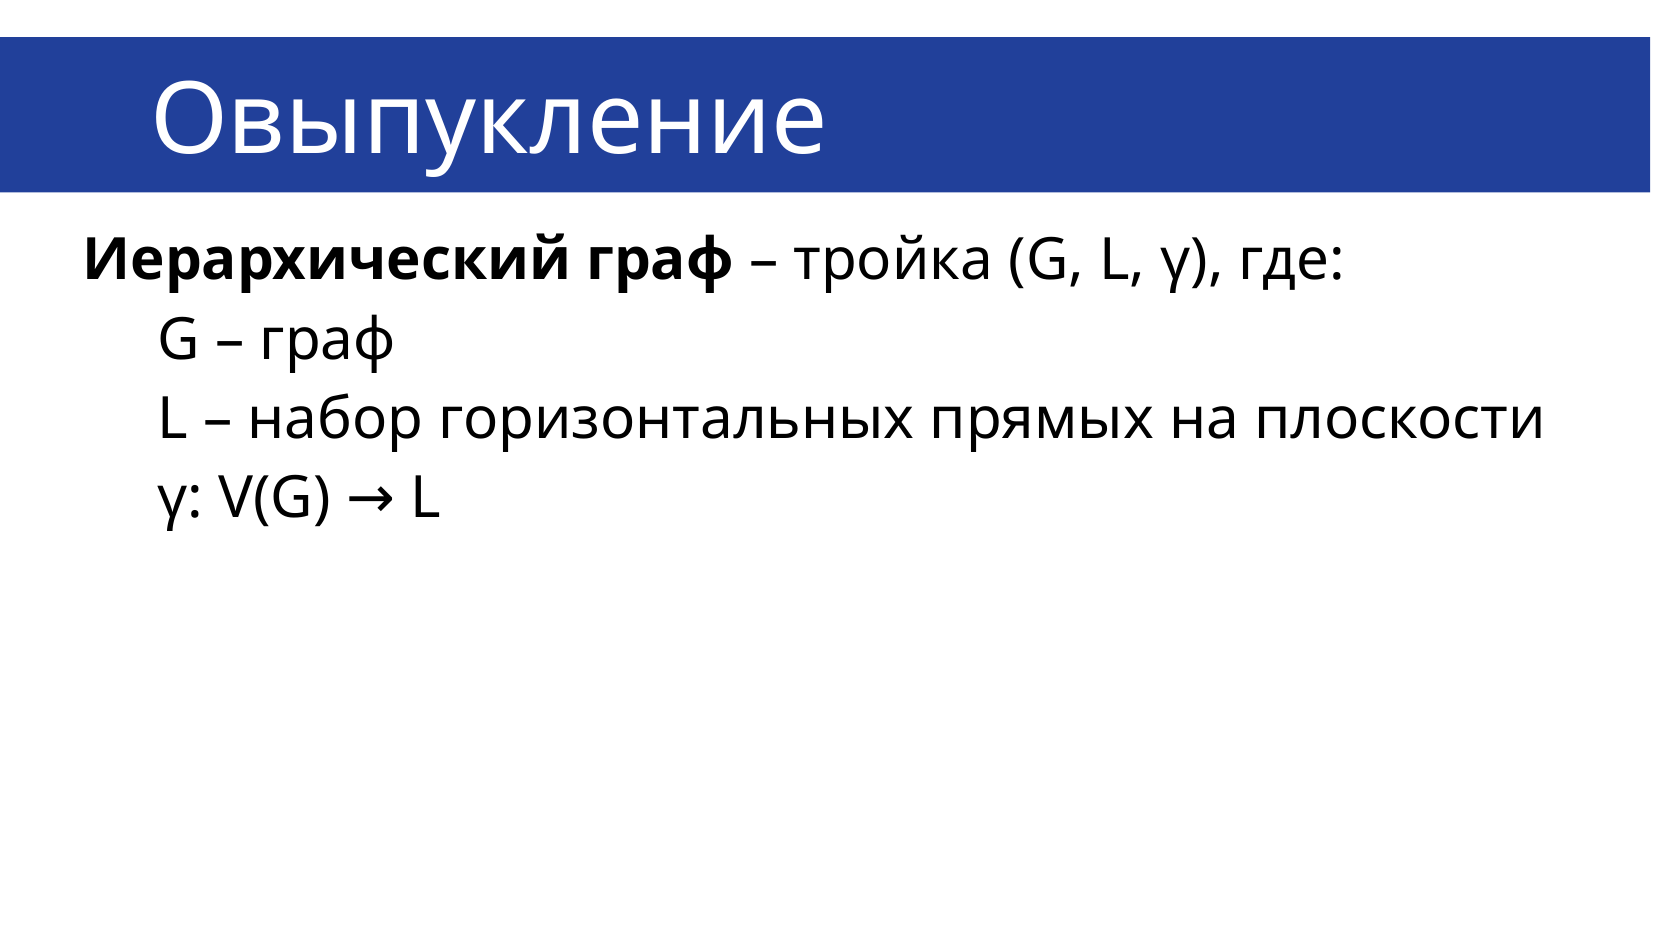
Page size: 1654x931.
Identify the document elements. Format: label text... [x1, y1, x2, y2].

subtitle Иерархический граф – тройка (G, L, γ), где: G – граф L – набор горизонтальных прямых на плоскости γ: V(G) → L [82, 217, 1576, 773]
title Овыпукление [0, 37, 1651, 193]
